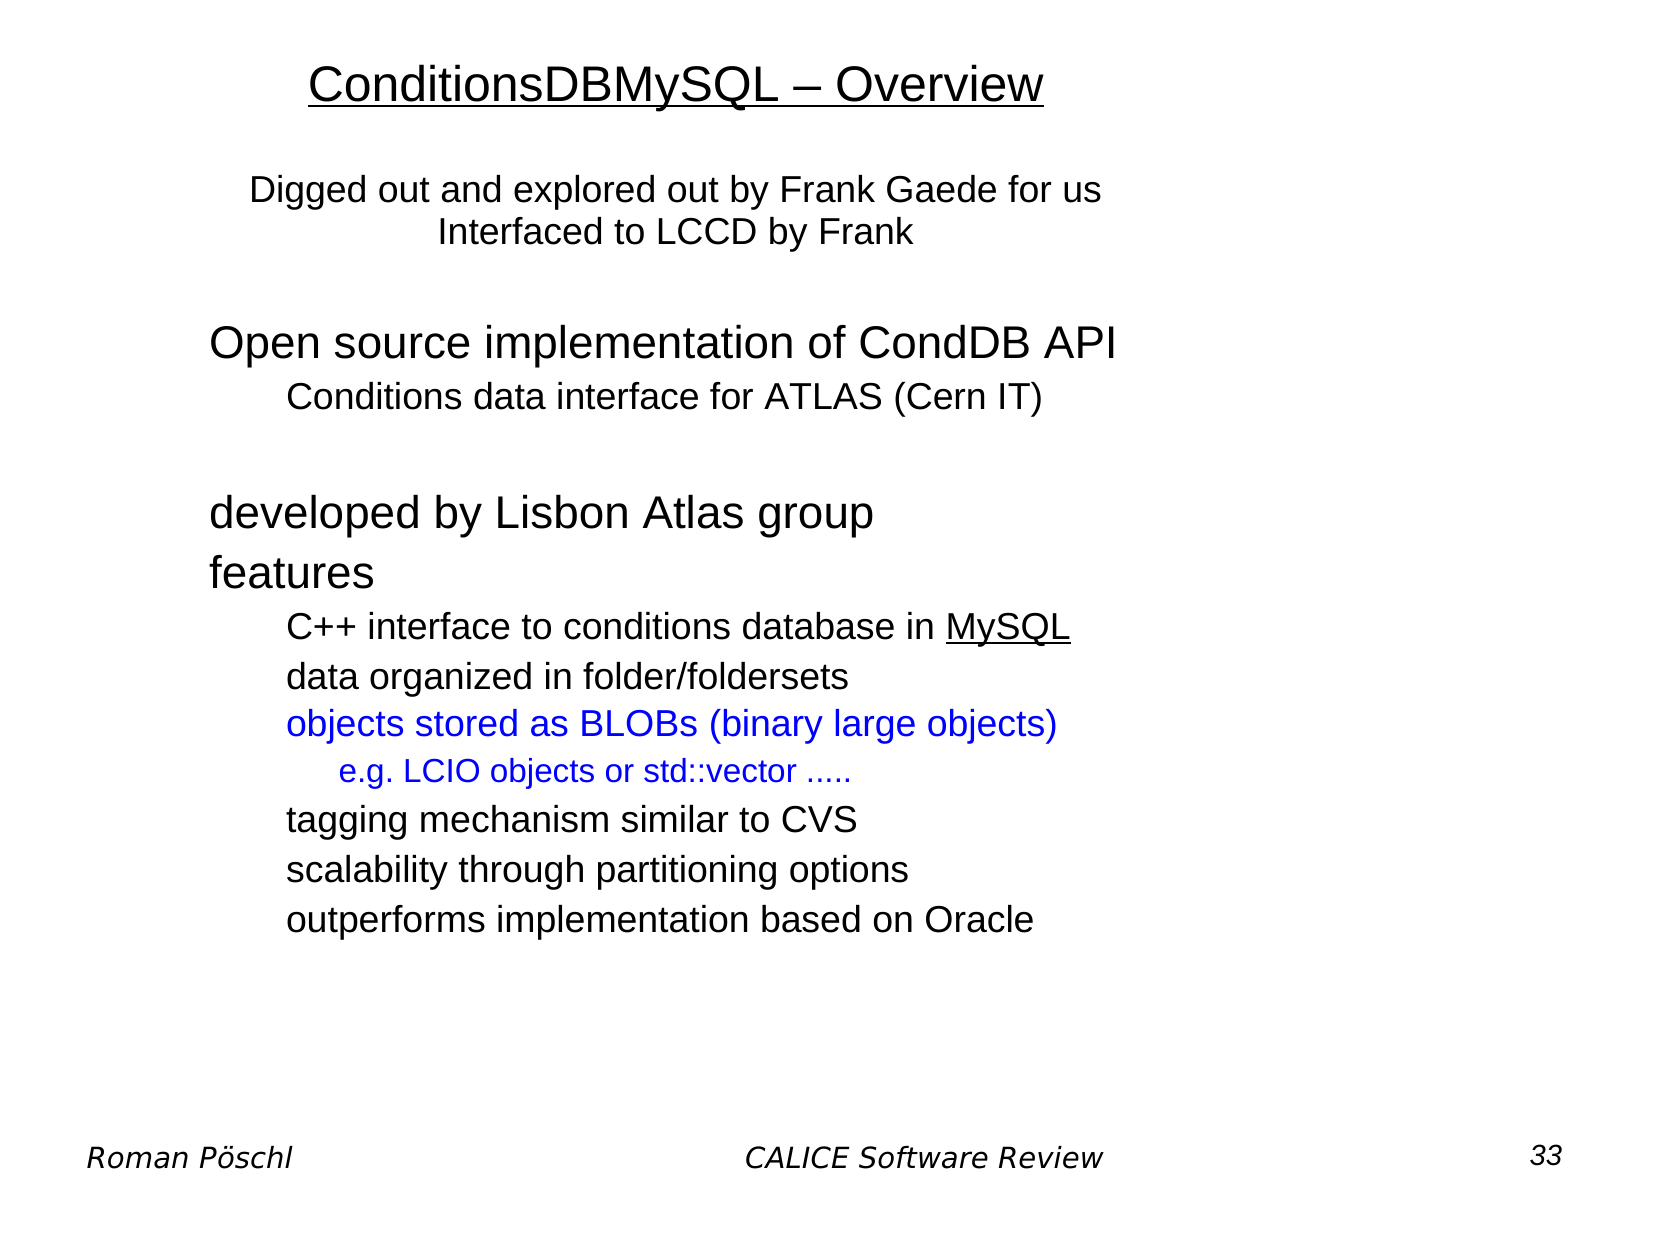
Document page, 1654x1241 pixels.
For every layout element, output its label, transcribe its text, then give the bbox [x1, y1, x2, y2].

title ConditionsDBMySQL – Overview Digged out and explored out by Frank Gaede for us Interfaced to LCCD by Frank [234, 17, 1393, 260]
list Open source implementation of CondDB API Conditions data interface for ATLAS (Cern IT) developed by Lisbon Atlas group features C++ interface to conditions database in MySQL data organized in folder/foldersets objects stored as BLOBs (binary large objects) e.g. LCIO objects or std::vector ..... tagging mechanism similar to CVS scalability through partitioning options outperforms implementation based on Oracle [176, 313, 1466, 1131]
